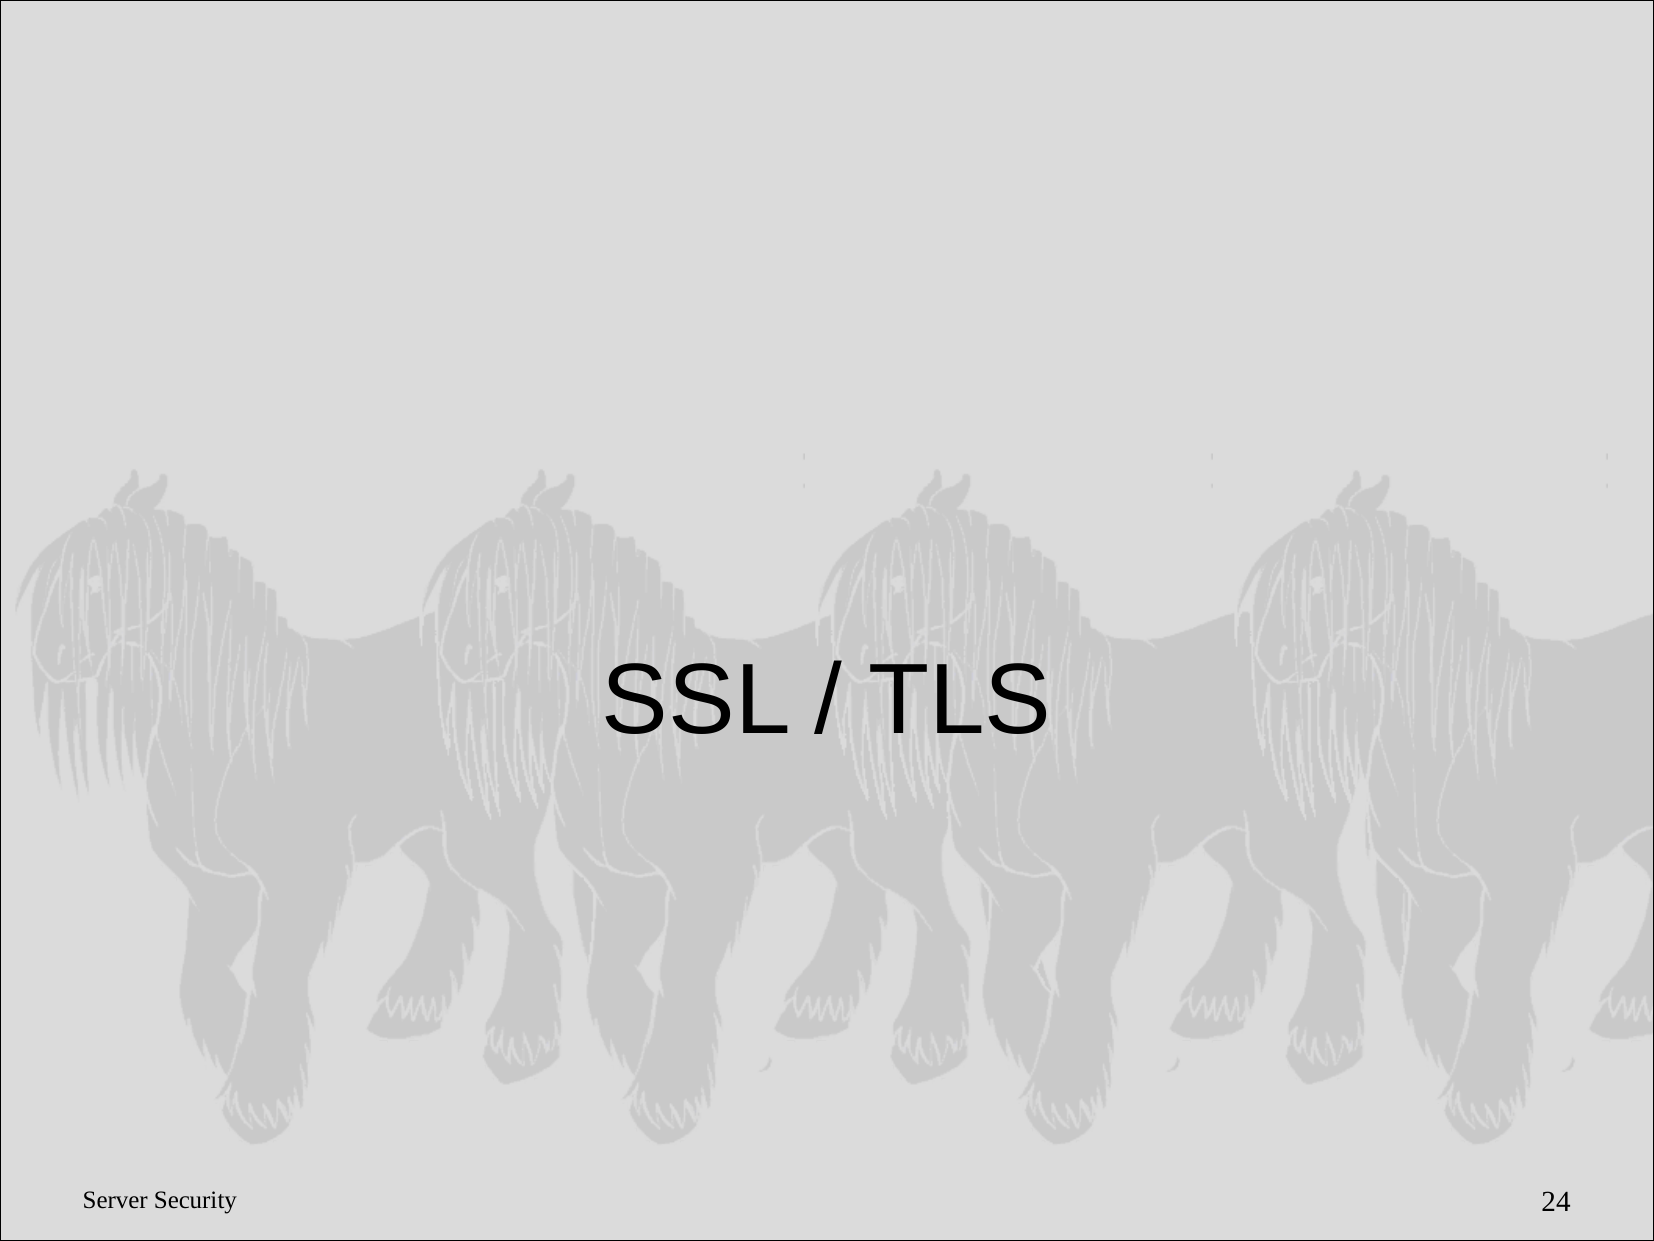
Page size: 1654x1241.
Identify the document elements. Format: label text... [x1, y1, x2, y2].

subtitle SSL / TLS [82, 297, 1571, 1102]
